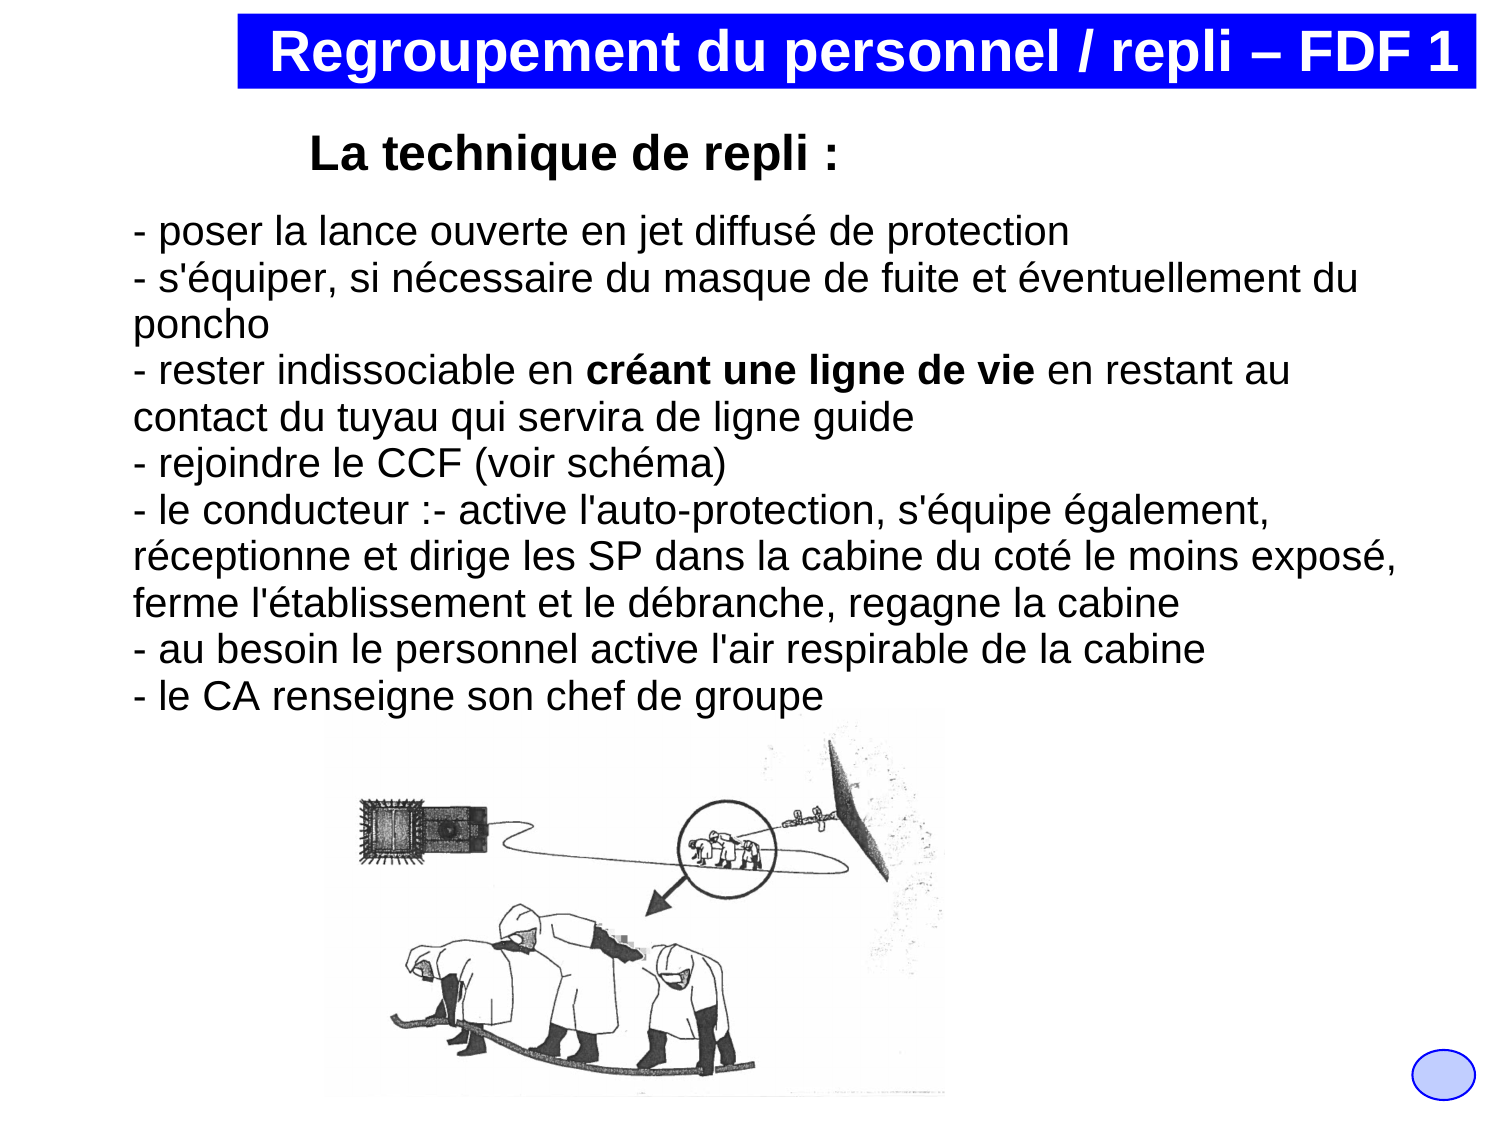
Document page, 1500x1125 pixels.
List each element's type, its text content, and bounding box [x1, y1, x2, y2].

picture [324, 909, 945, 1098]
text_box [1412, 1049, 1476, 1101]
text_box Regroupement du personnel / repli – FDF 1 [237, 13, 1477, 89]
text_box - poser la lance ouverte en jet diffusé de protection - s'équiper, si nécessaire du masque de fuite et éventuellement du poncho - rester indissociable en créant une ligne de vie en restant au contact du tuyau qui servira de ligne guide - rejoindre le CCF (voir schéma) - le conducteur : - active l'auto-protection, s'équipe également, réceptionne et dirige les SP dans la cabine du coté le moins exposé, ferme l'établissement et le débranche, regagne la cabine - au besoin le personnel active l'air respirable de la cabine - le CA renseigne son chef de groupe [118, 200, 1447, 909]
text_box La technique de repli : [295, 118, 1152, 200]
